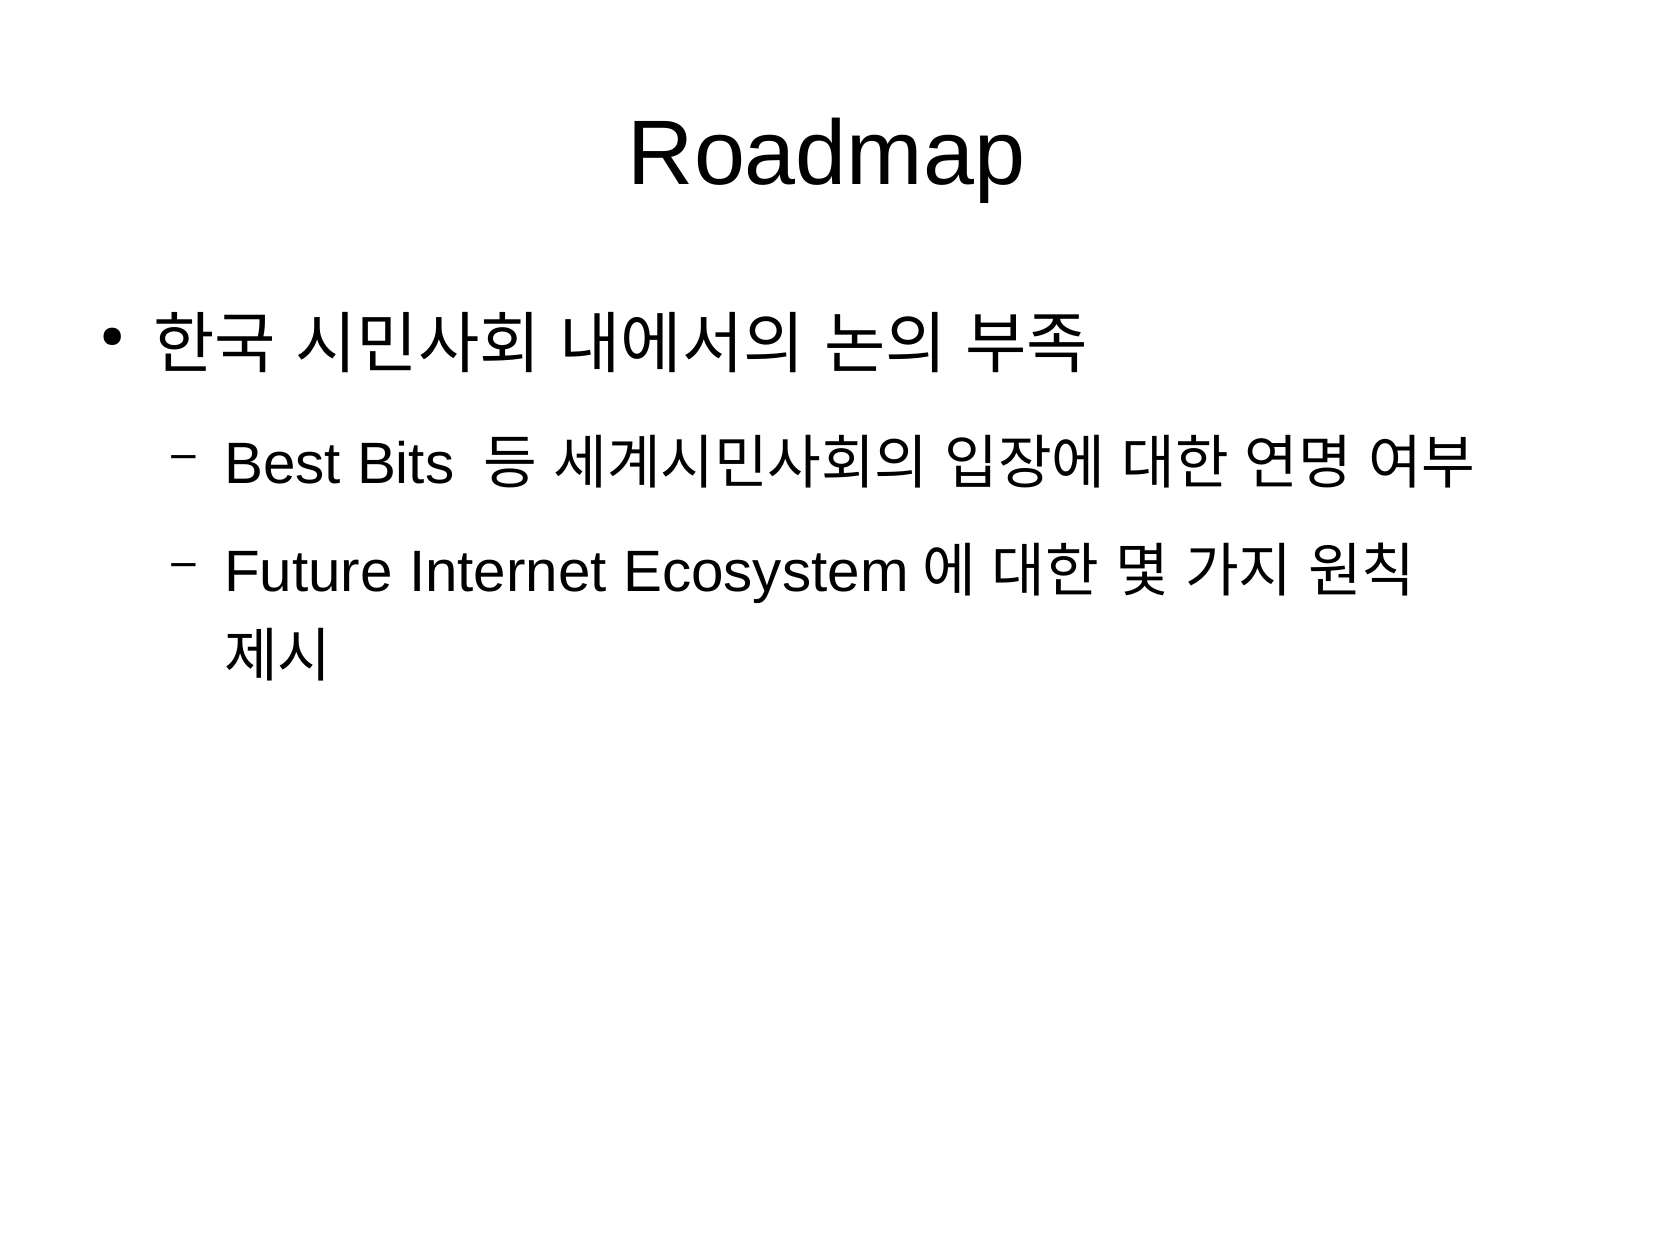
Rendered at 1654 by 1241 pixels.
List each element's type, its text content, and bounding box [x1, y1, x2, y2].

list 한국 시민사회 내에서의 논의 부족 Best Bits 등 세계시민사회의 입장에 대한 연명 여부 Future Internet Ecosystem에 대한 몇 가지 원칙 제시 [82, 290, 1538, 1010]
title Roadmap [82, 49, 1571, 257]
